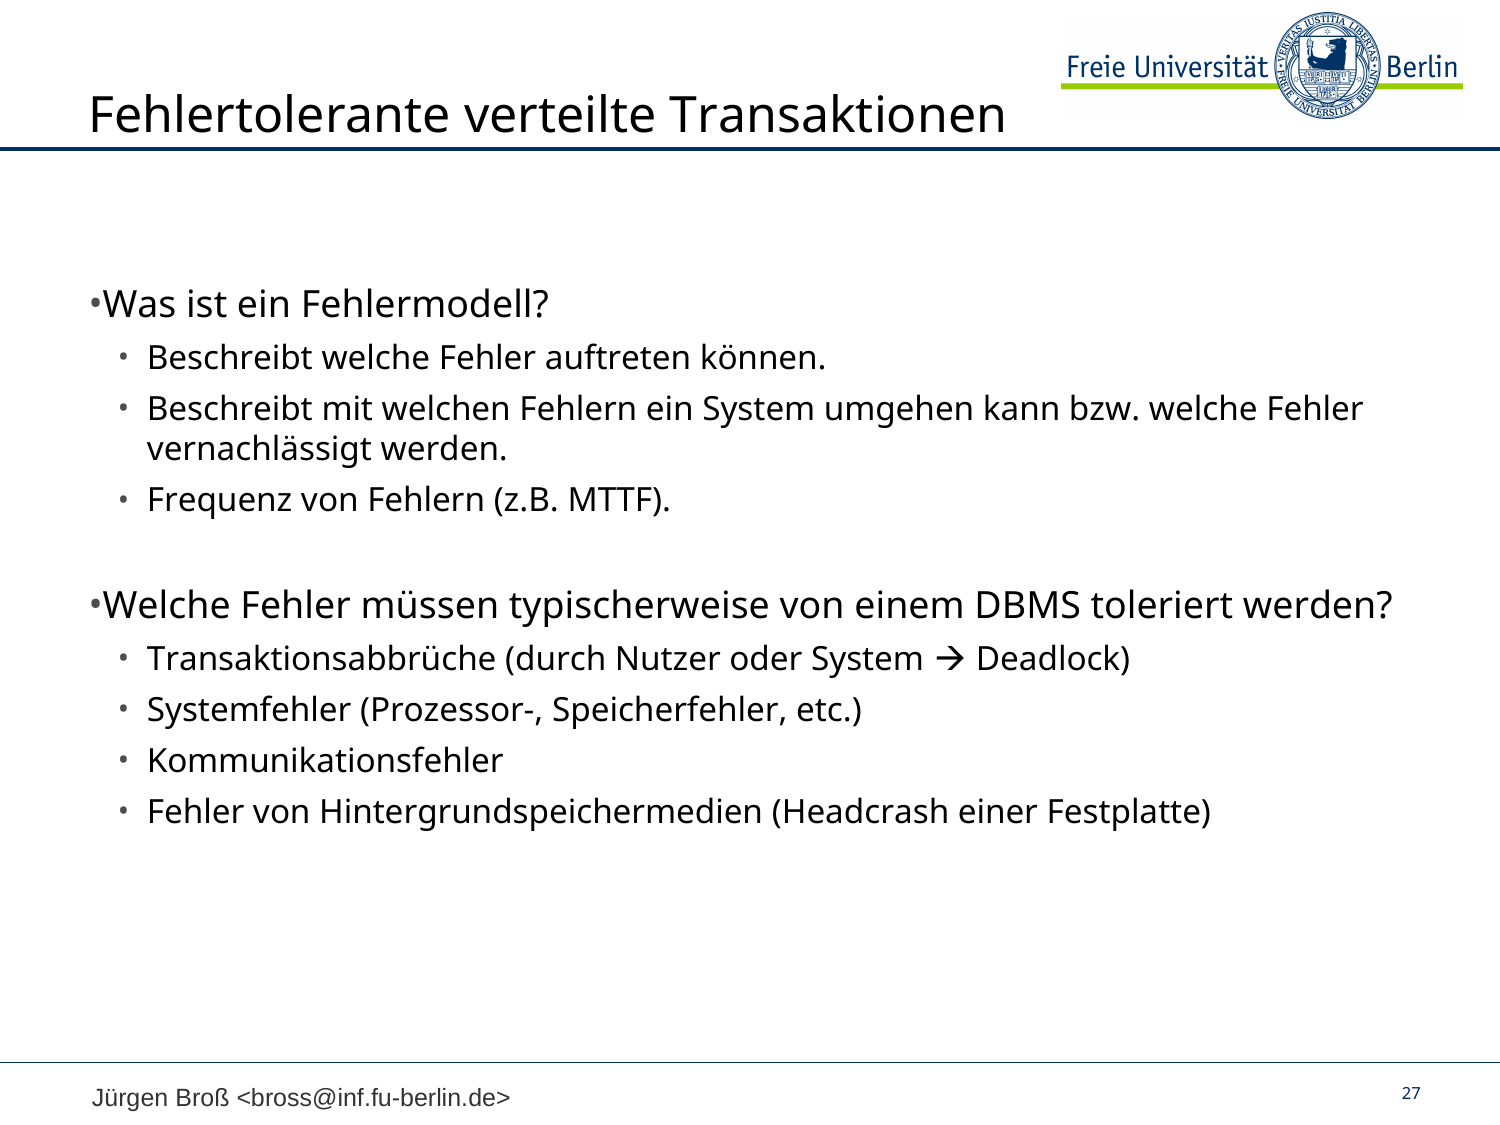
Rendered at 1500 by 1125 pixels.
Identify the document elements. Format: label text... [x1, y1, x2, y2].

picture [1061, 12, 1463, 119]
title Fehlertolerante verteilte Transaktionen [88, 87, 1275, 143]
list Was ist ein Fehlermodell? Beschreibt welche Fehler auftreten können. Beschreibt mit welchen Fehlern ein System umgehen kann bzw. welche Fehler vernachlässigt werden. Frequenz von Fehlern (z.B. MTTF). Welche Fehler müssen typischerweise von einem DBMS toleriert werden? Transaktionsabbrüche (durch Nutzer oder System  Deadlock) Systemfehler (Prozessor-, Speicherfehler, etc.) Kommunikationsfehler Fehler von Hintergrundspeichermedien (Headcrash einer Festplatte) [88, 278, 1459, 1037]
